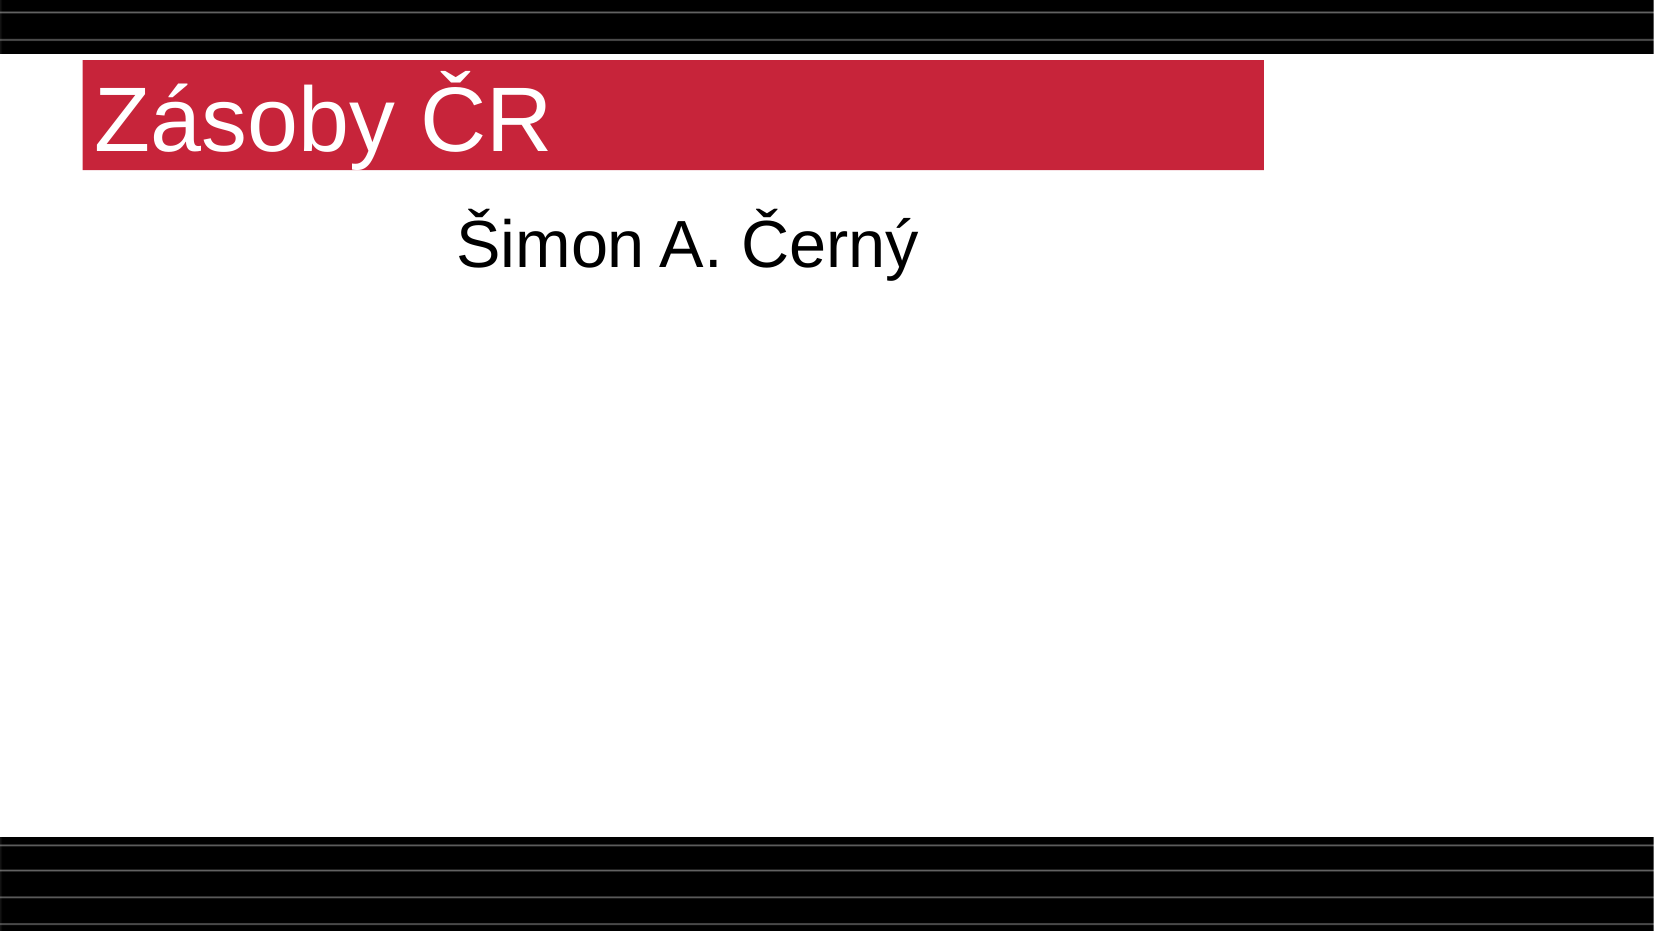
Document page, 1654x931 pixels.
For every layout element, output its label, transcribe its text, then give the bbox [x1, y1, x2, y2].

subtitle Šimon A. Černý [23, 200, 1353, 792]
title Zásoby ČR [82, 63, 1264, 167]
